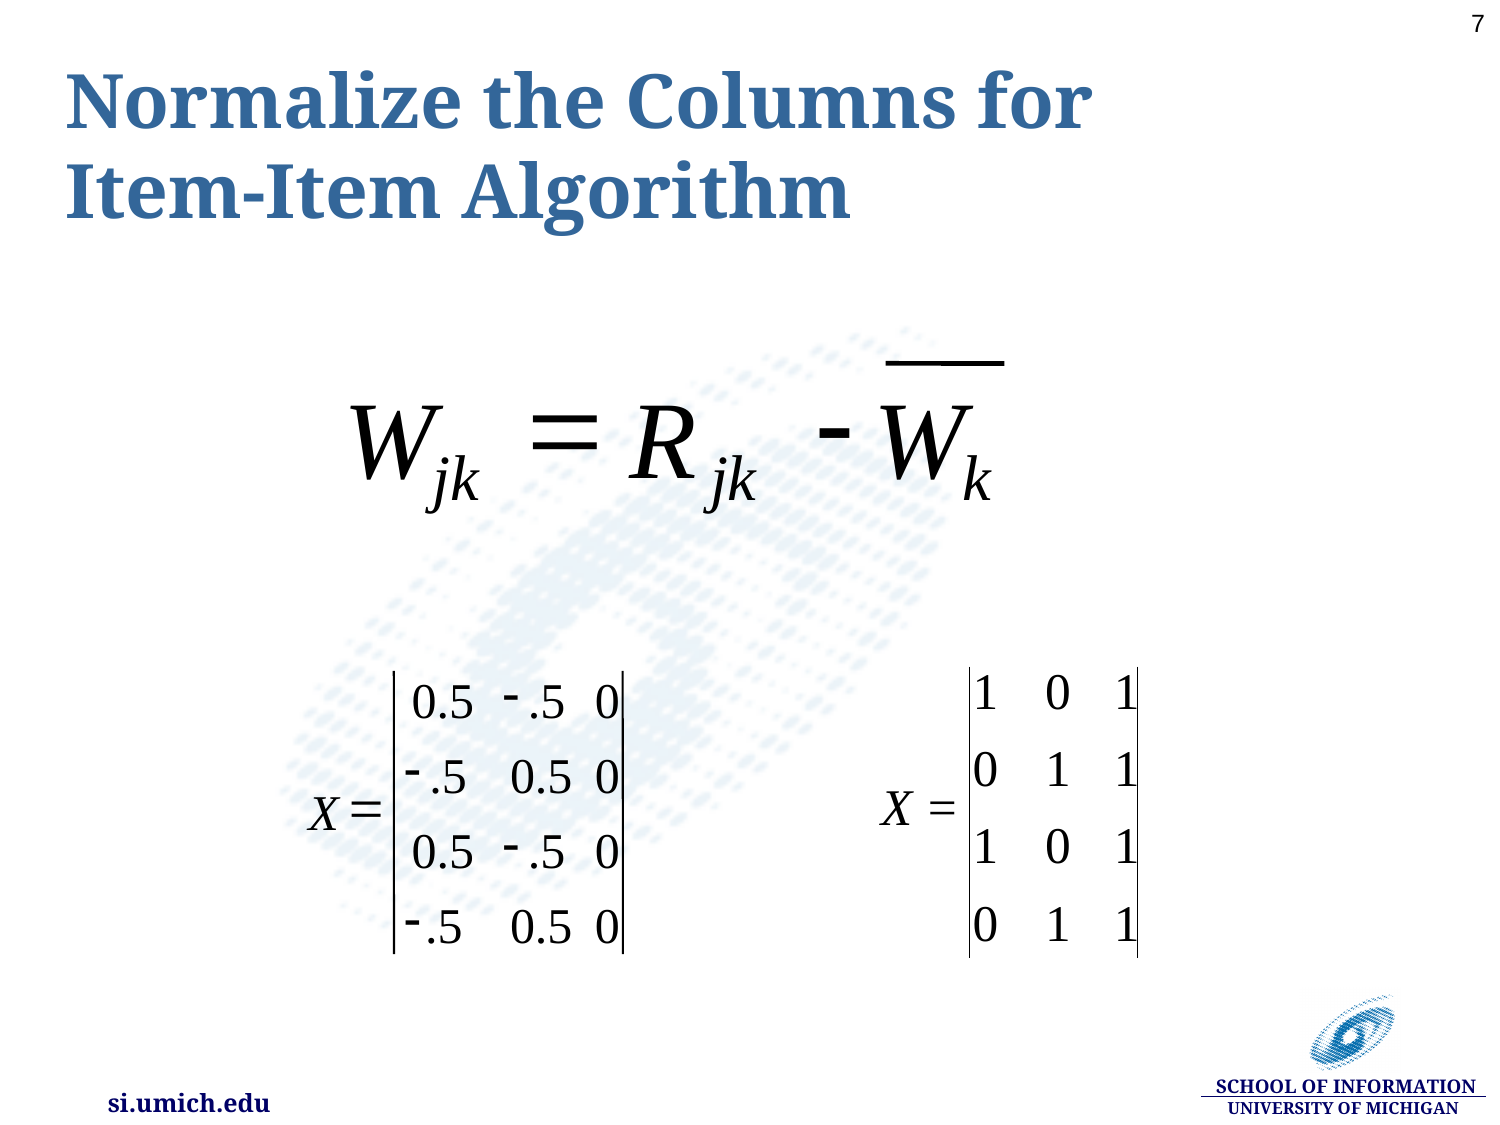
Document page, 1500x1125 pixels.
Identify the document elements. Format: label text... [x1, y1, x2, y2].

text_box  [502, 662, 520, 724]
text_box .5 [429, 743, 468, 804]
text_box W [343, 367, 436, 501]
text_box W [873, 367, 966, 501]
text_box X [308, 799, 339, 841]
title Normalize the Columns for Item-Item Algorithm [50, 46, 1326, 242]
text_box  [404, 737, 422, 799]
text_box  [816, 355, 854, 488]
text_box 0 [594, 818, 621, 879]
text_box 0.5 [411, 668, 475, 729]
text_box  [502, 812, 520, 874]
picture [200, 270, 1000, 953]
text_box  [346, 774, 387, 835]
text_box .5 [425, 893, 463, 954]
text_box 0 [594, 668, 621, 729]
text_box 0.5 [411, 818, 475, 879]
text_box jk [432, 435, 480, 514]
text_box 0.5 [510, 743, 573, 804]
text_box X [308, 780, 339, 828]
text_box  [521, 355, 610, 488]
text_box jk [710, 435, 757, 514]
text_box .5 [527, 668, 566, 729]
text_box <number> [1337, 0, 1500, 51]
text_box R [629, 367, 697, 501]
text_box  [404, 887, 422, 949]
picture [1299, 987, 1401, 1073]
text_box [870, 662, 1145, 963]
text_box R [654, 411, 683, 441]
text_box 0 [594, 743, 621, 804]
text_box 0.5 [510, 893, 573, 954]
text_box k [966, 435, 992, 485]
text_box 0 [594, 893, 621, 954]
text_box k [962, 471, 992, 514]
text_box .5 [527, 818, 566, 879]
